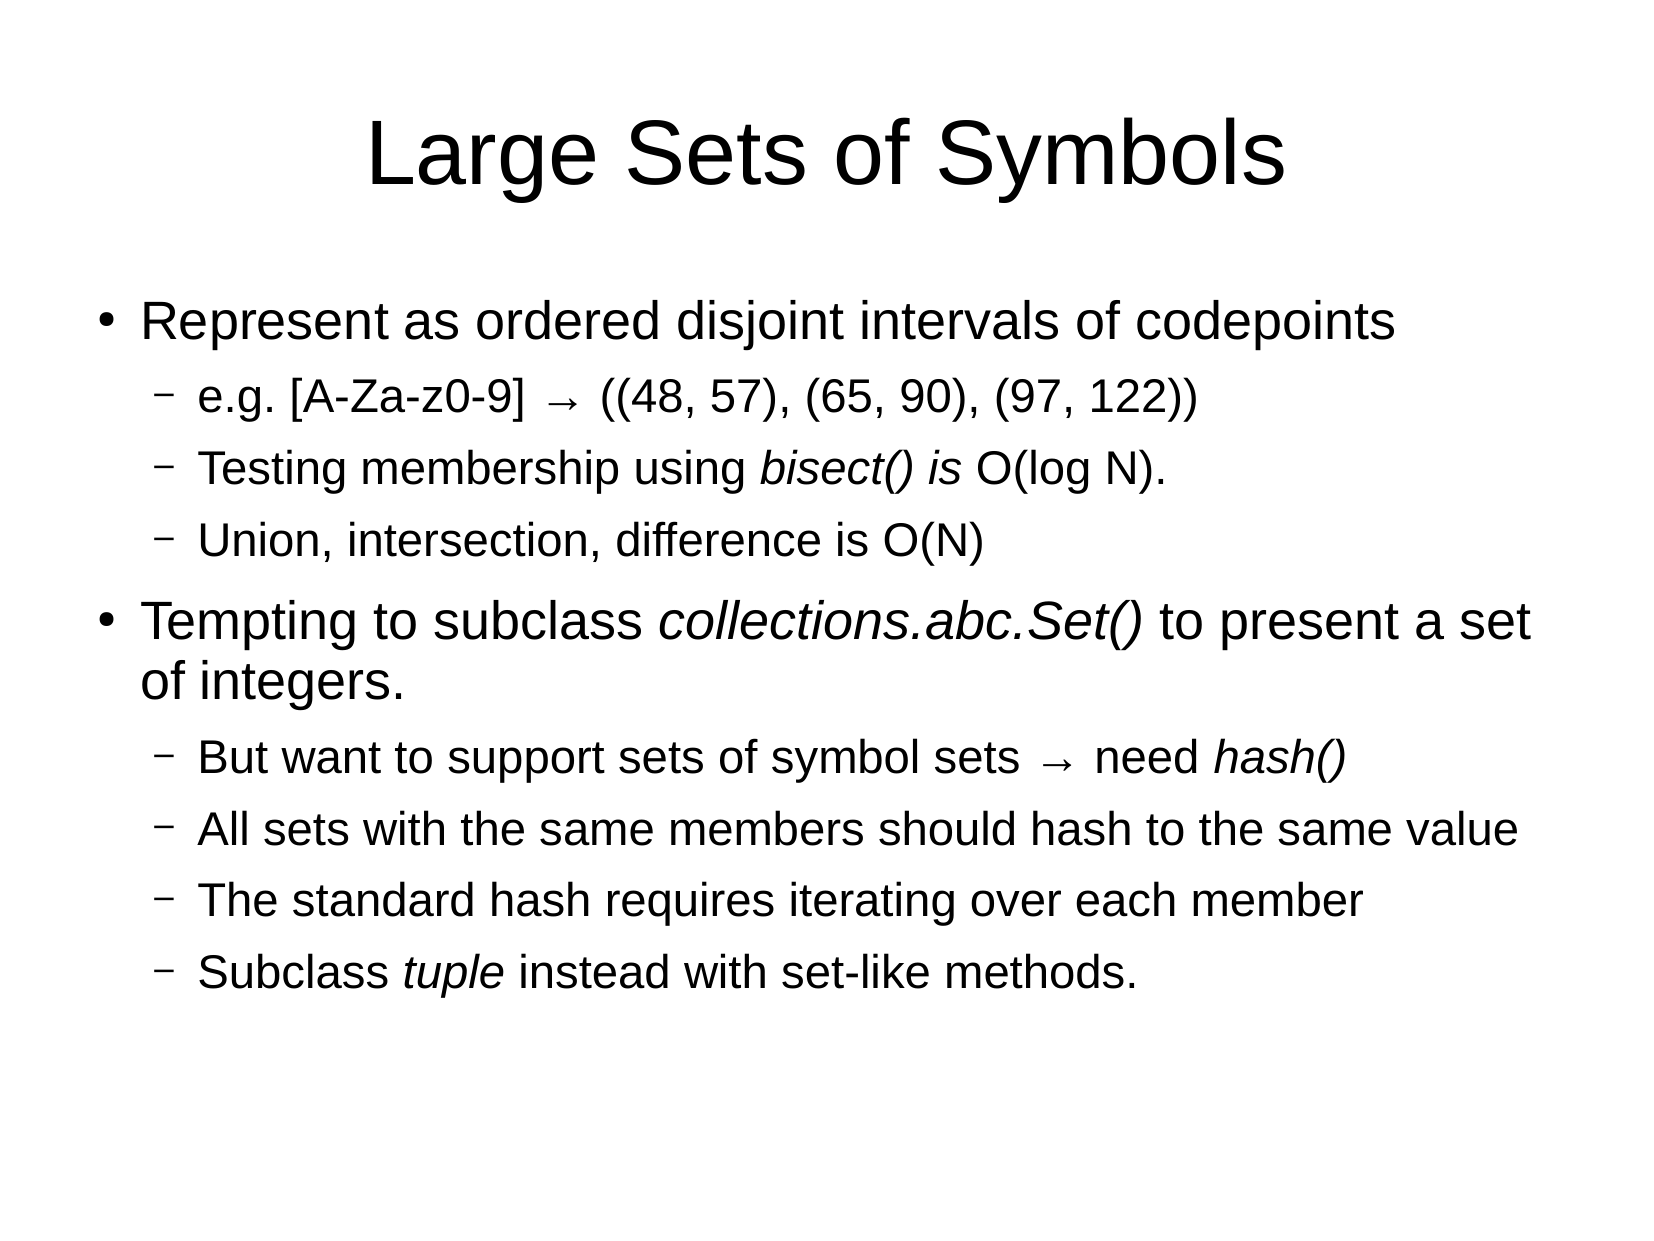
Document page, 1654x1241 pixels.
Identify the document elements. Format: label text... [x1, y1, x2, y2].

list Represent as ordered disjoint intervals of codepoints e.g. [A-Za-z0-9] → ((48, 57), (65, 90), (97, 122)) Testing membership using bisect() is O(log N). Union, intersection, difference is O(N) Tempting to subclass collections.abc.Set() to present a set of integers. But want to support sets of symbol sets → need hash() All sets with the same members should hash to the same value The standard hash requires iterating over each member Subclass tuple instead with set-like methods. [82, 290, 1571, 1010]
title Large Sets of Symbols [82, 49, 1571, 257]
